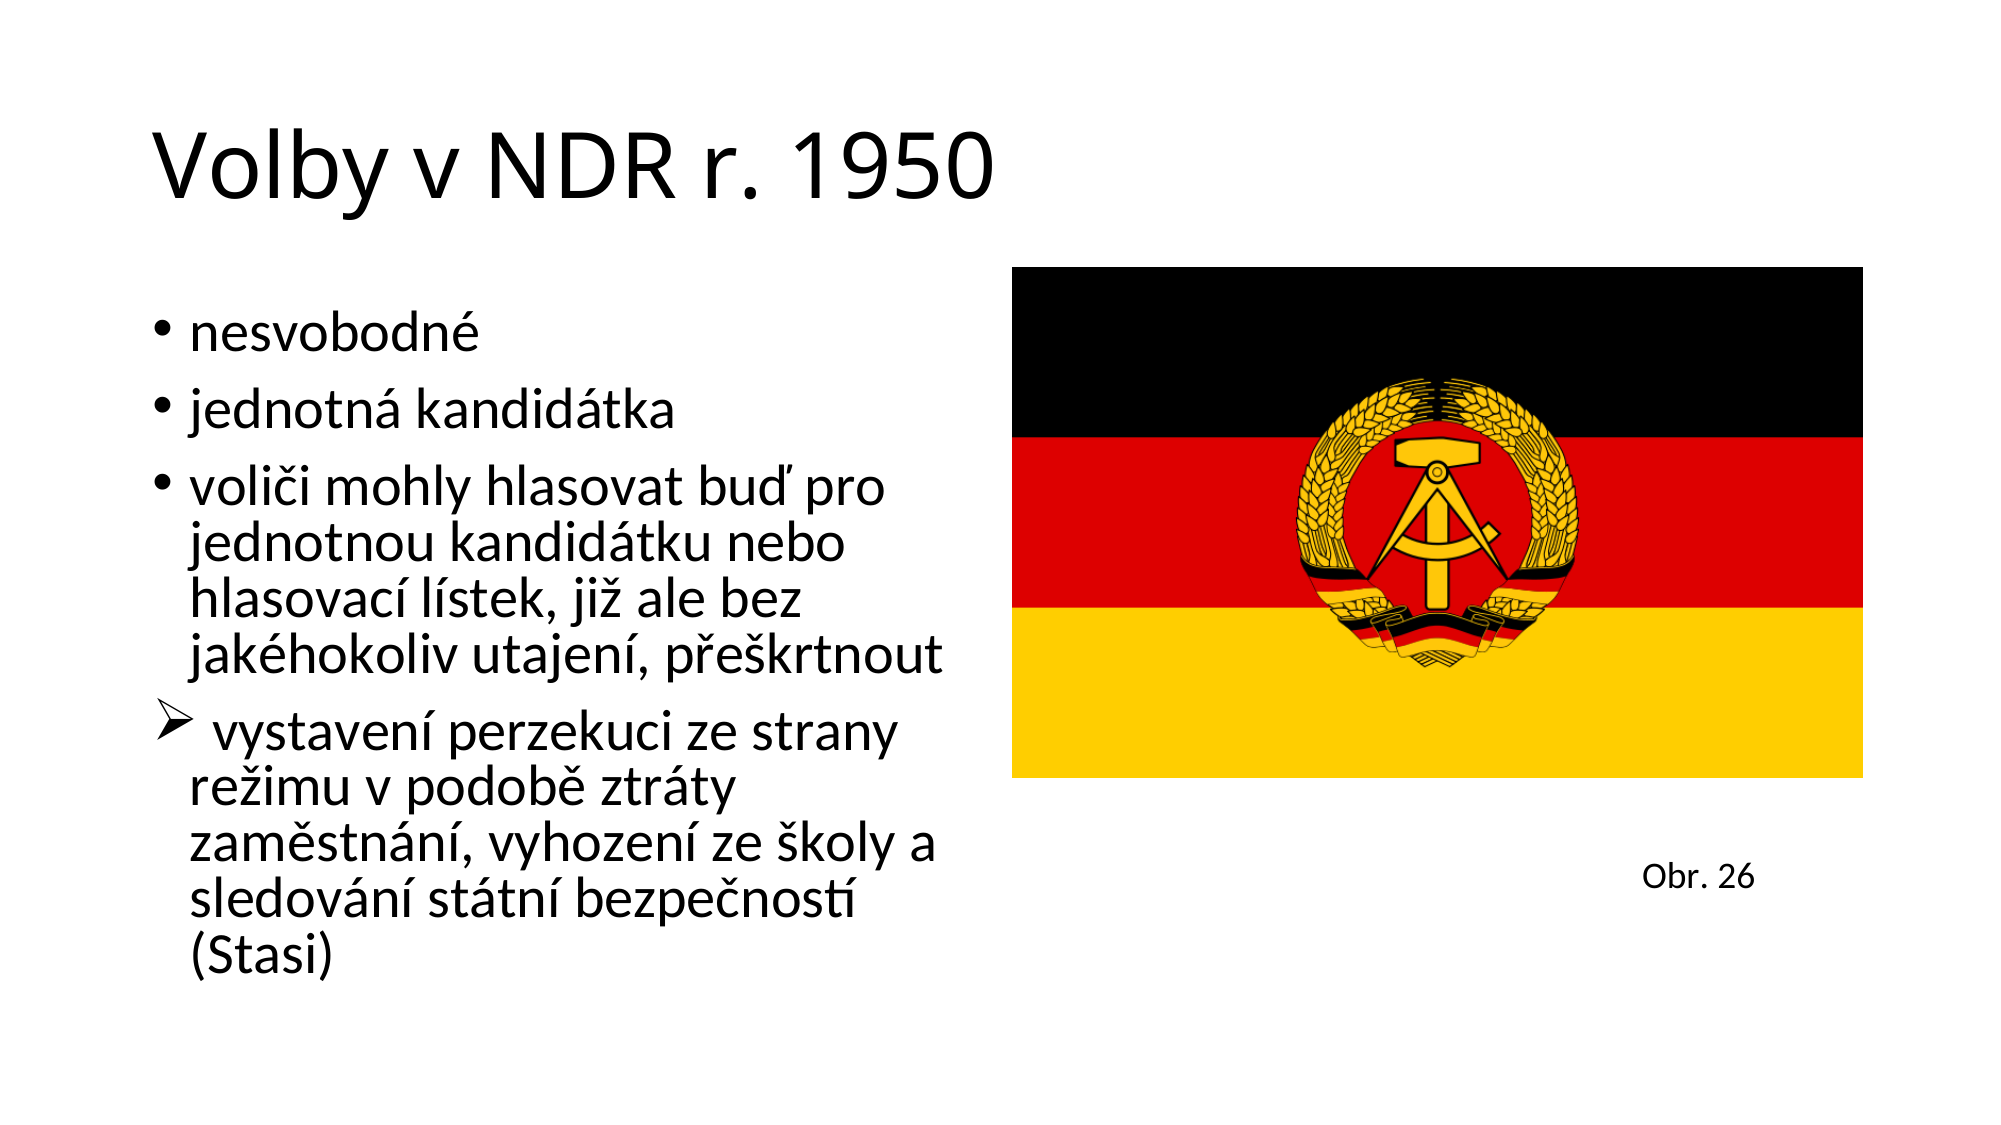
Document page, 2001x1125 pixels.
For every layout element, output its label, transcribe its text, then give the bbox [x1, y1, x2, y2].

list nesvobodné jednotná kandidátka voliči mohly hlasovat buď pro jednotnou kandidátku nebo hlasovací lístek, již ale bez jakéhokoliv utajení, přeškrtnout vystavení perzekuci ze strany režimu v podobě ztráty zaměstnání, vyhození ze školy a sledování státní bezpečností (Stasi) [137, 299, 988, 1079]
title Volby v NDR r. 1950 [137, 59, 1863, 278]
text_box Obr. 26 [1627, 843, 2001, 904]
text_box [1012, 267, 1863, 778]
